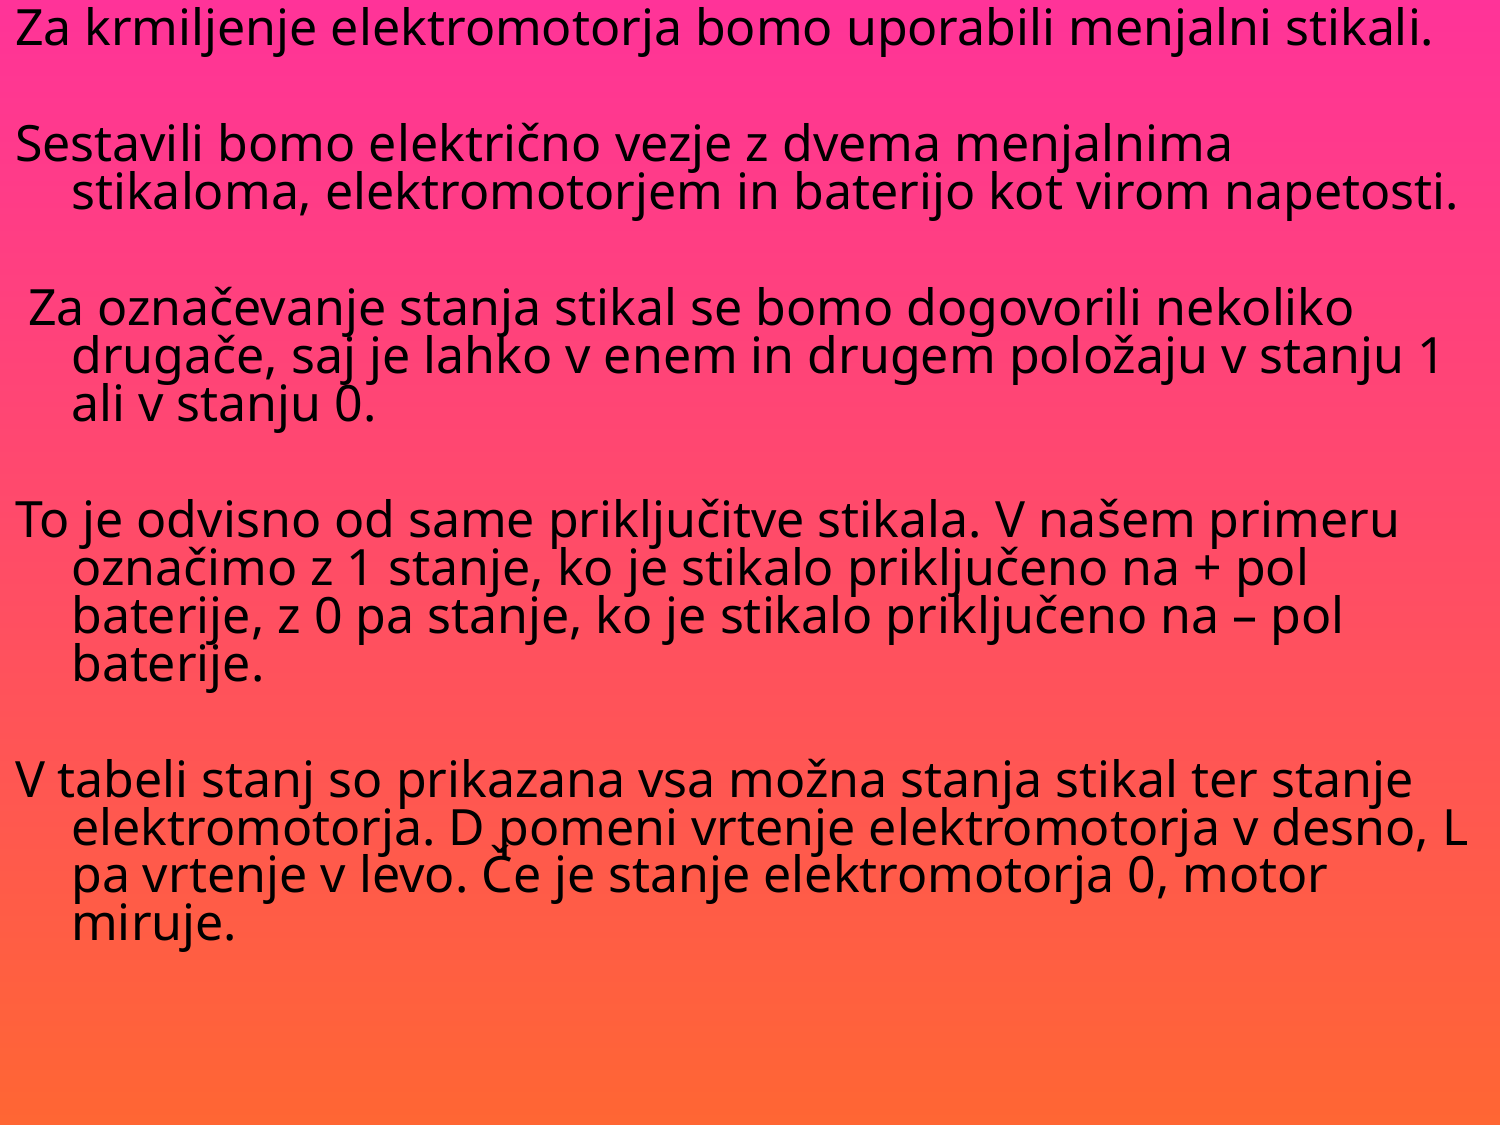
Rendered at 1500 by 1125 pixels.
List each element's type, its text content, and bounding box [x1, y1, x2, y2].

list Za krmiljenje elektromotorja bomo uporabili menjalni stikali. Sestavili bomo električno vezje z dvema menjalnima stikaloma, elektromotorjem in baterijo kot virom napetosti. Za označevanje stanja stikal se bomo dogovorili nekoliko drugače, saj je lahko v enem in drugem položaju v stanju 1 ali v stanju 0. To je odvisno od same priključitve stikala. V našem primeru označimo z 1 stanje, ko je stikalo priključeno na + pol baterije, z 0 pa stanje, ko je stikalo priključeno na – pol baterije. V tabeli stanj so prikazana vsa možna stanja stikal ter stanje elektromotorja. D pomeni vrtenje elektromotorja v desno, L pa vrtenje v levo. Če je stanje elektromotorja 0, motor miruje. [0, 0, 1500, 1125]
